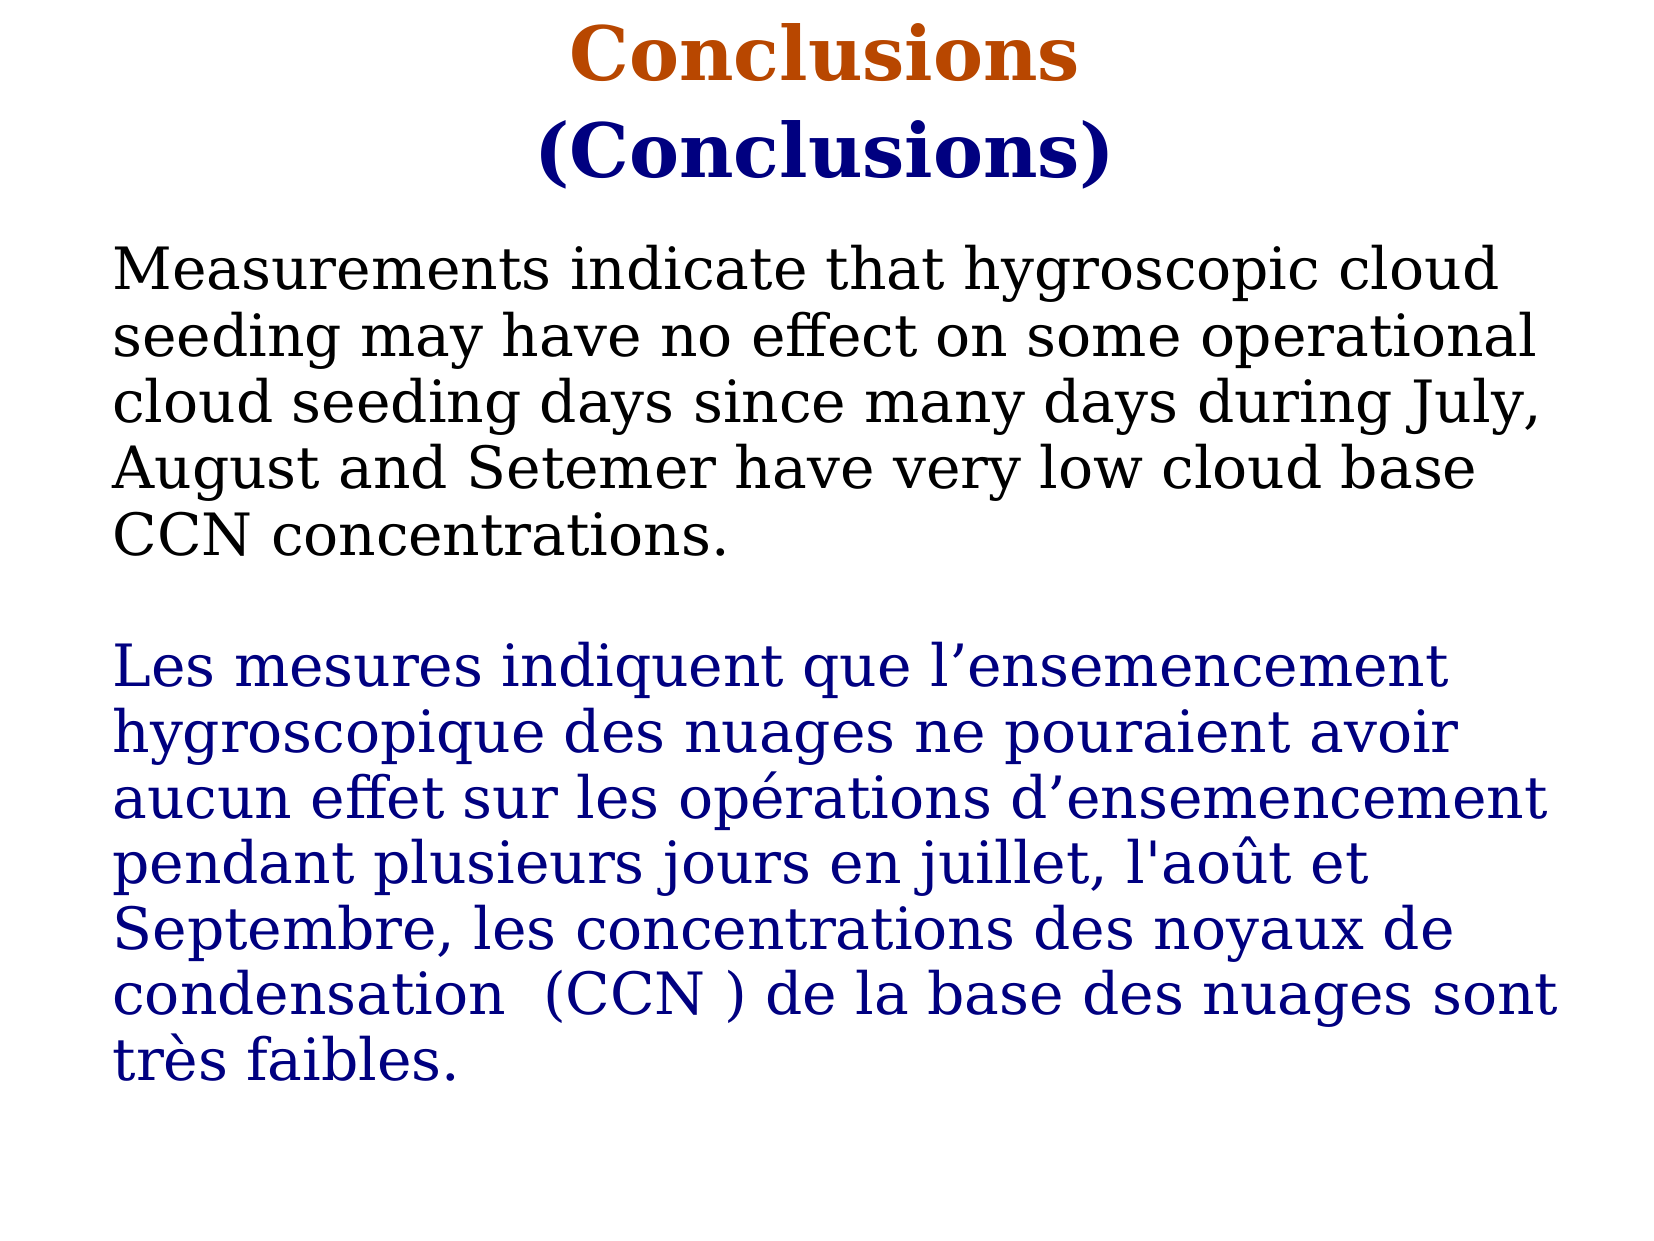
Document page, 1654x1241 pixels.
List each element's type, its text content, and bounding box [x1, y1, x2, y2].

title Conclusions (Conclusions)‏ [0, 16, 1651, 194]
text_box Measurements indicate that hygroscopic cloud seeding may have no effect on some operational cloud seeding days since many days during July, August and Setemer have very low cloud base CCN concentrations. Les mesures indiquent que l’ensemencement hygroscopique des nuages ne pouraient avoir aucun effet sur les opérations d’ensemencement pendant plusieurs jours en juillet, l'août et Septembre, les concentrations des noyaux de condensation (CCN ) de la base des nuages sont très faibles. [0, 236, 1613, 1241]
